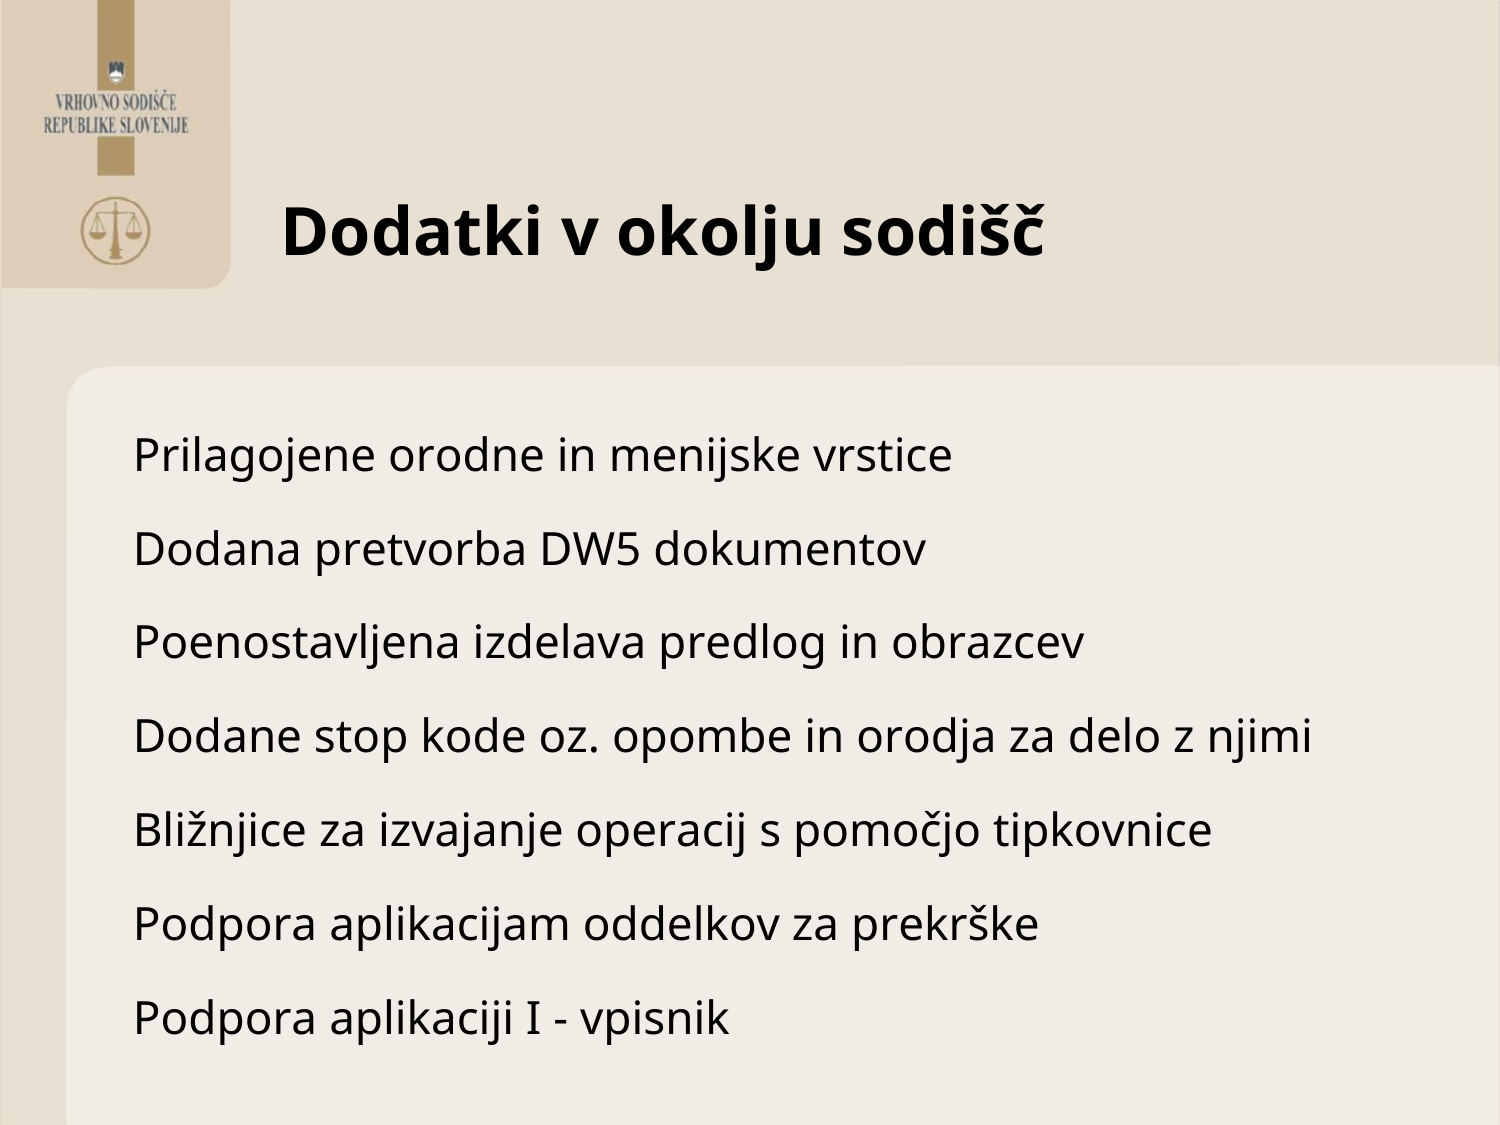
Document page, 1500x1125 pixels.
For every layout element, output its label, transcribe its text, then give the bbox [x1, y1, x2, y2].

text_box Prilagojene orodne in menijske vrstice Dodana pretvorba DW5 dokumentov Poenostavljena izdelava predlog in obrazcev Dodane stop kode oz. opombe in orodja za delo z njimi Bližnjice za izvajanje operacij s pomočjo tipkovnice Podpora aplikacijam oddelkov za prekrške Podpora aplikaciji I - vpisnik [118, 383, 1478, 952]
picture [0, 0, 1500, 1125]
text_box Dodatki v okolju sodišč [265, 177, 1072, 273]
